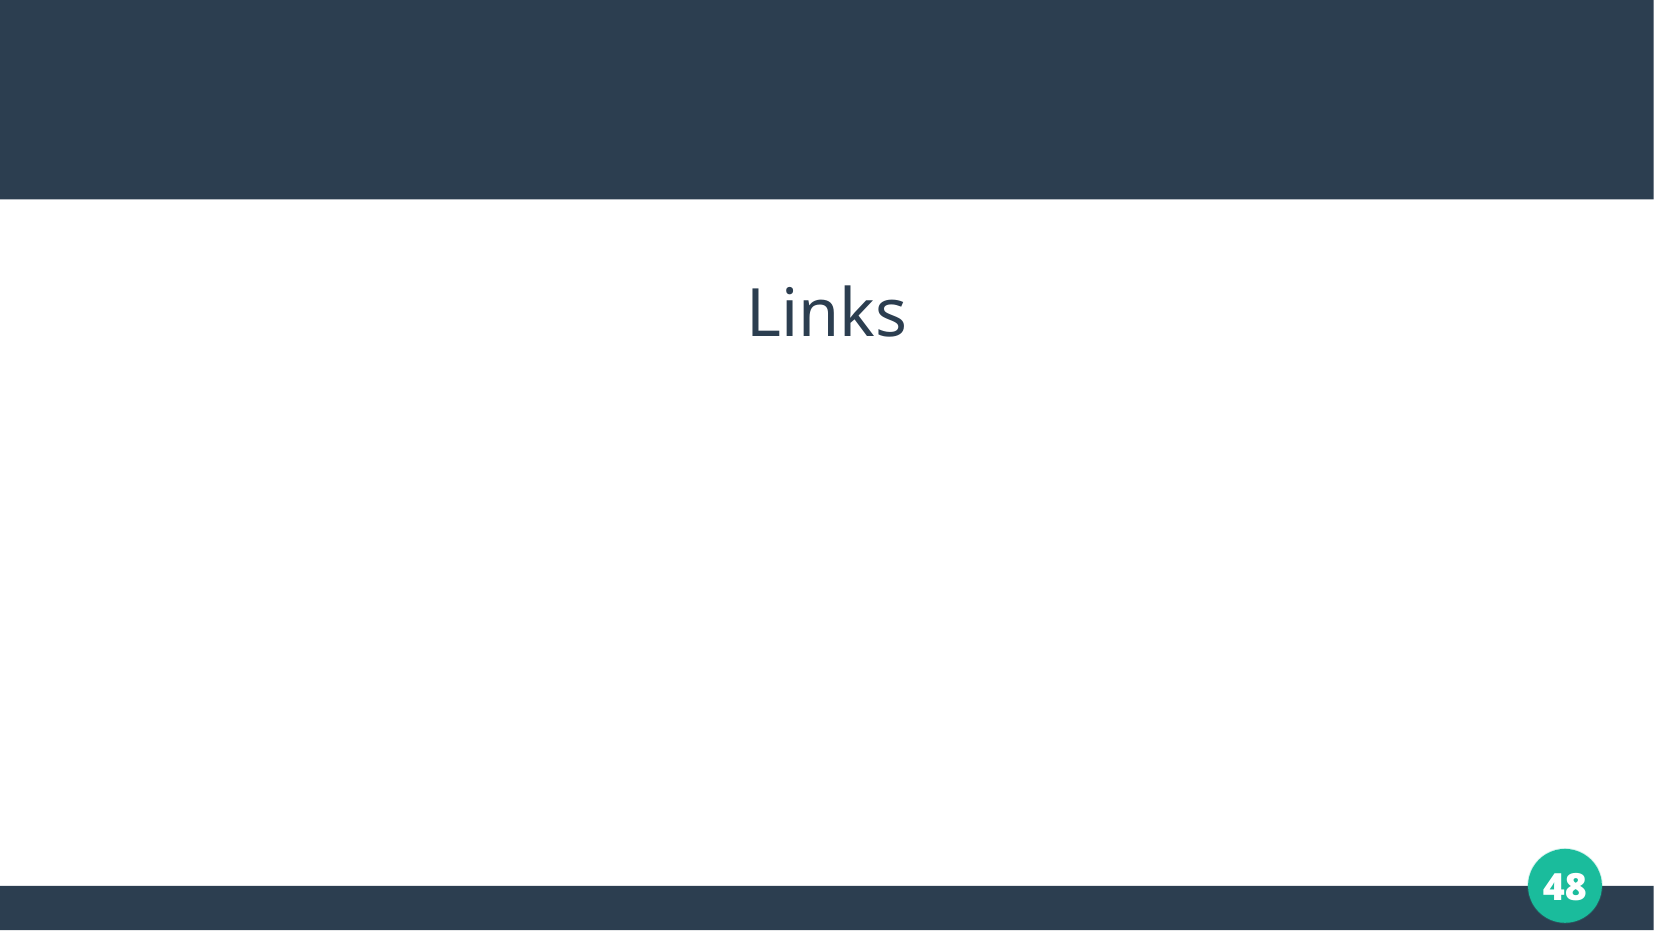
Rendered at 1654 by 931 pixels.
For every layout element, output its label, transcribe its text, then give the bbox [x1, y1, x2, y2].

subtitle Links [59, 37, 1595, 584]
